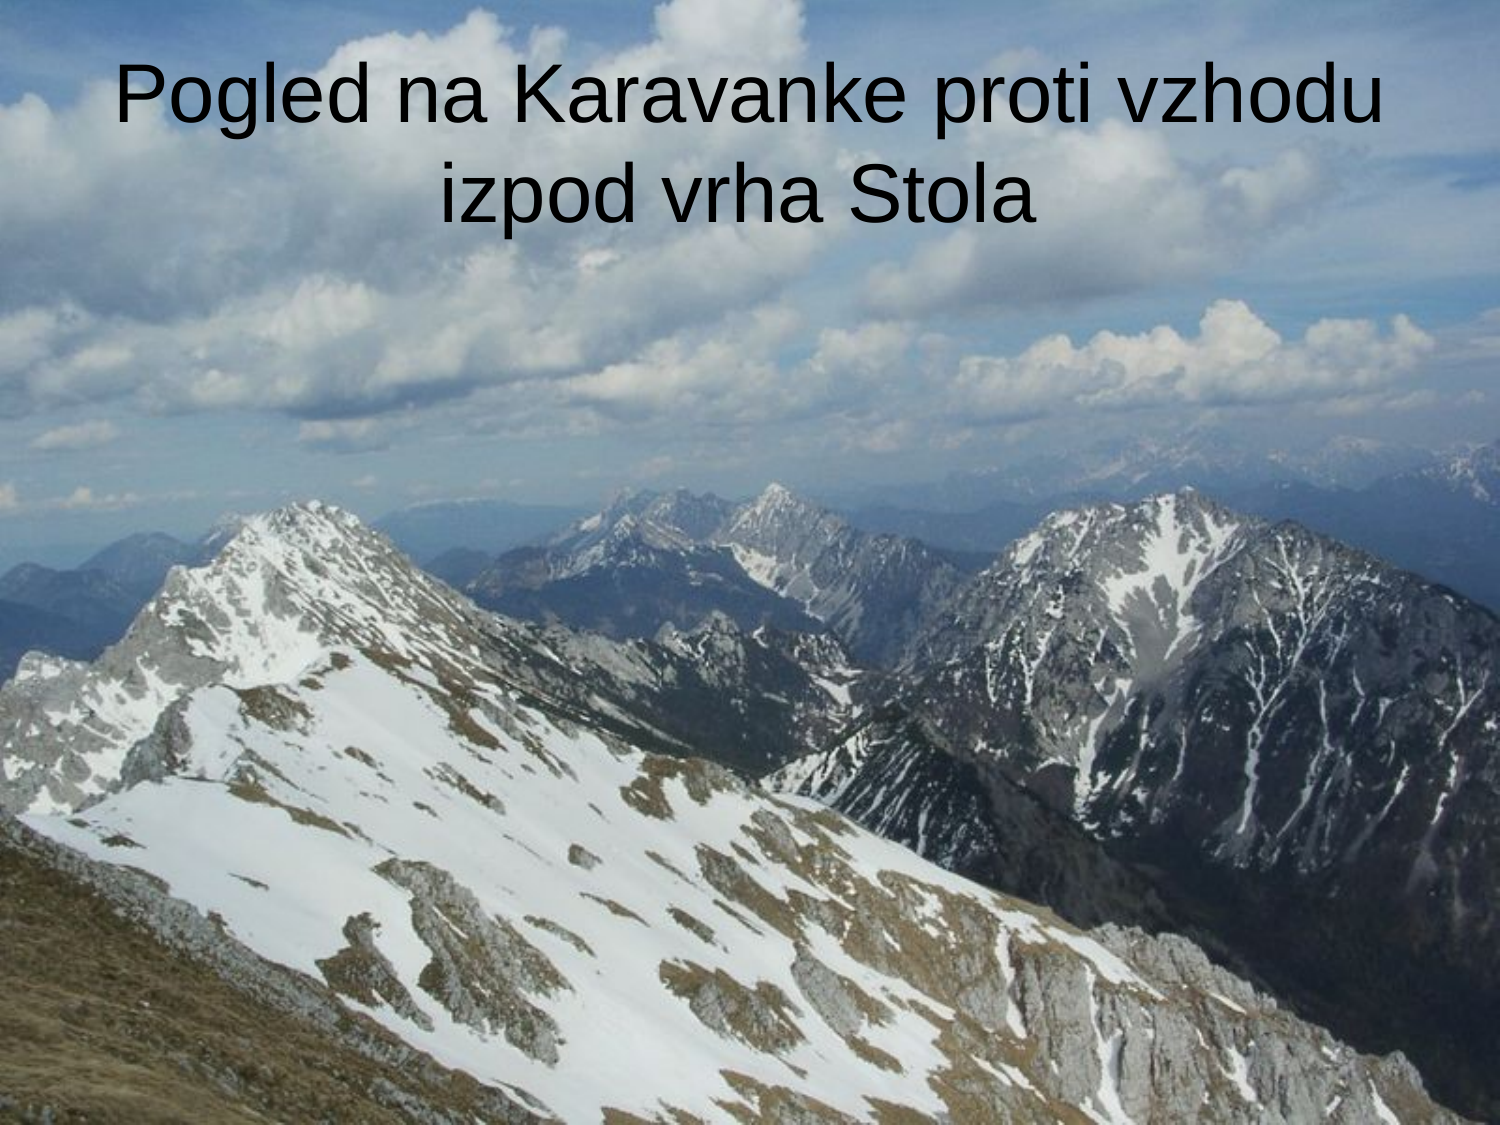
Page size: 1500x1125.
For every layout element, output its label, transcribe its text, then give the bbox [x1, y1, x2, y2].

picture [0, 0, 1500, 1125]
title Pogled na Karavanke proti vzhodu izpod vrha Stola [75, 45, 1425, 233]
